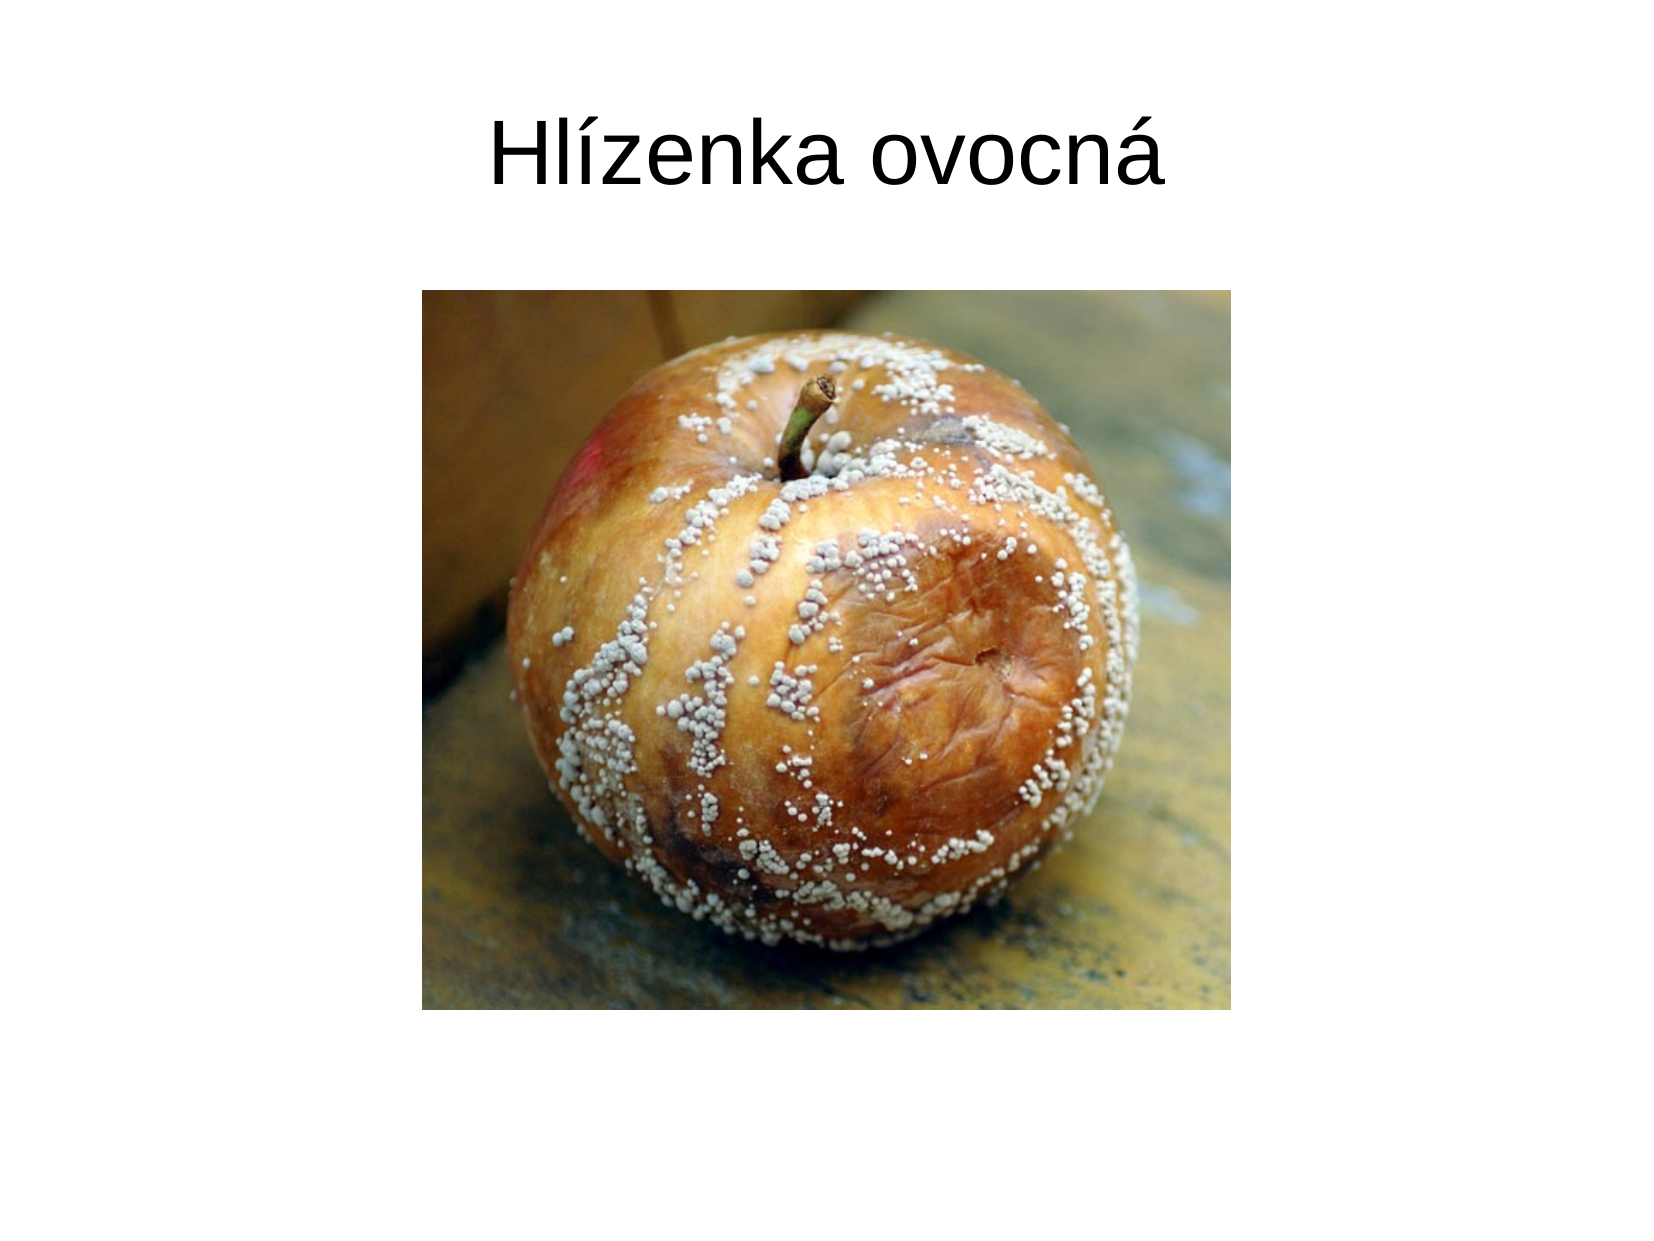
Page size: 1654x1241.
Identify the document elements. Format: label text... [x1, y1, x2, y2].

title Hlízenka ovocná [82, 49, 1571, 257]
picture [422, 290, 1231, 1010]
